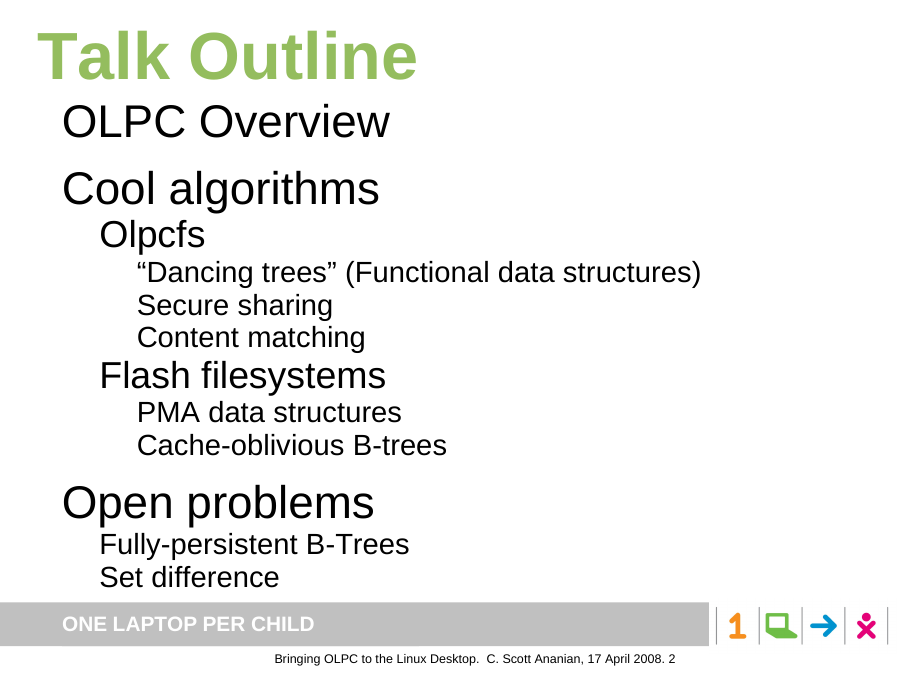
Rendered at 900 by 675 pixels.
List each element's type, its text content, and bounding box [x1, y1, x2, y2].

title Talk Outline [37, 18, 856, 225]
picture [844, 598, 897, 654]
list OLPC Overview Cool algorithms Olpcfs “Dancing trees” (Functional data structures) Secure sharing Content matching Flash filesystems PMA data structures Cache-oblivious B-trees Open problems Fully-persistent B-Trees Set difference [61, 96, 844, 675]
